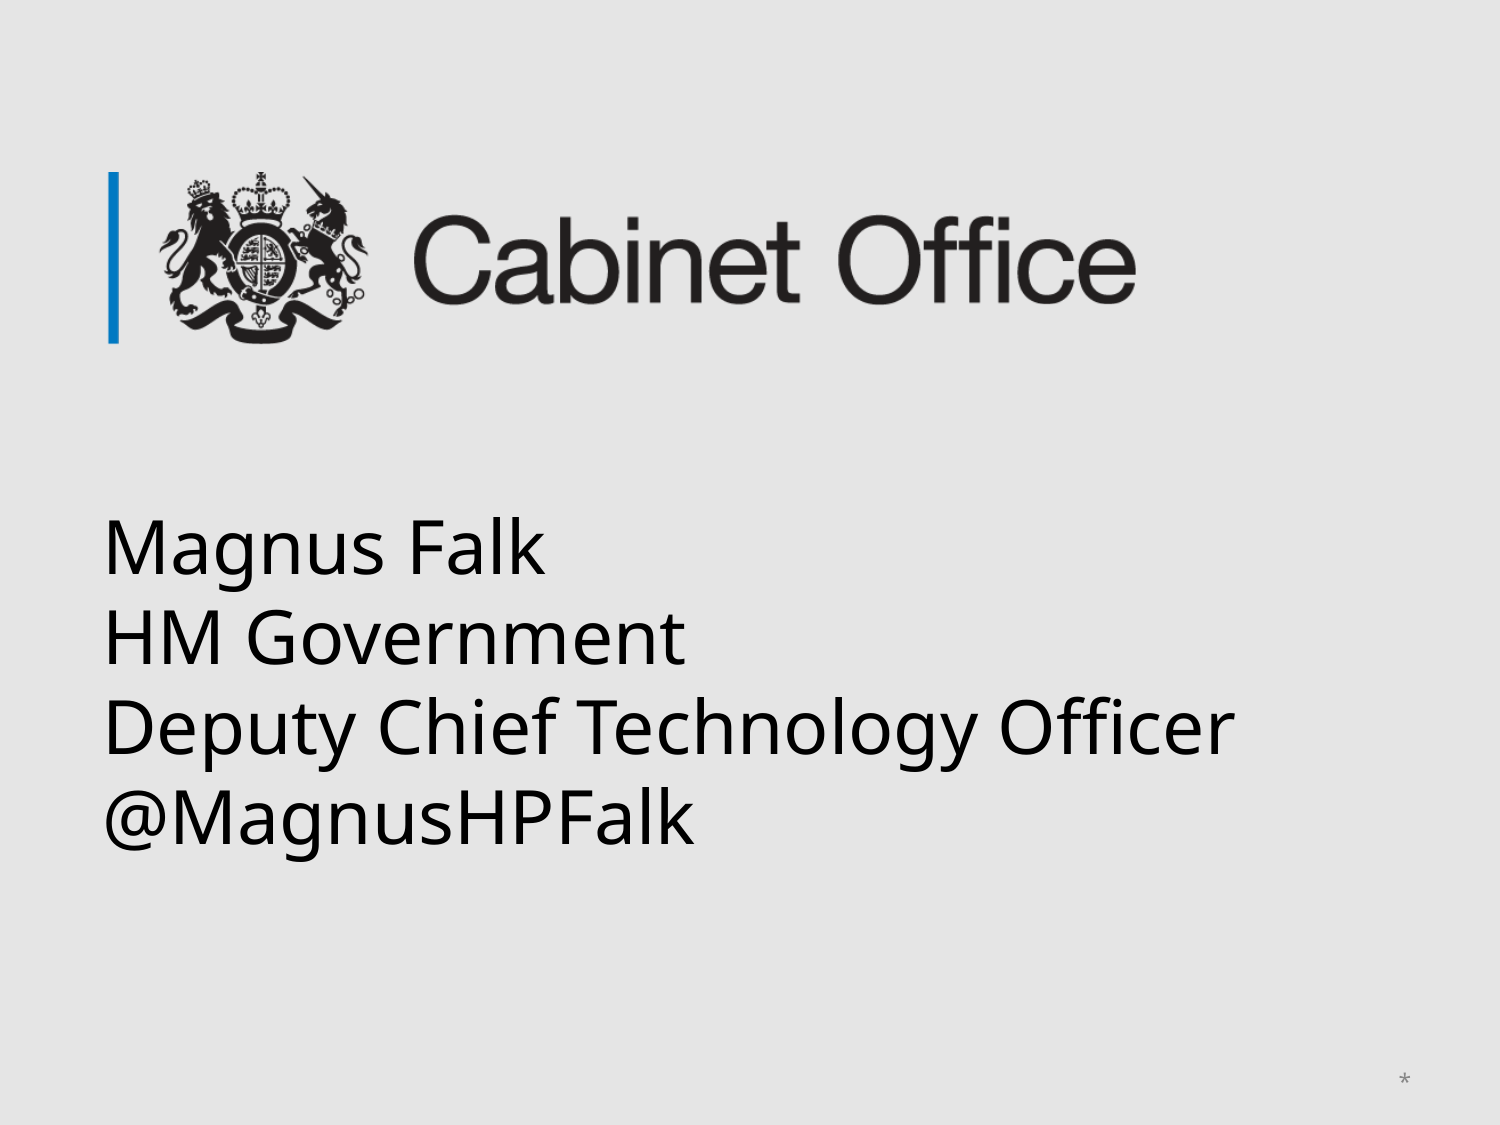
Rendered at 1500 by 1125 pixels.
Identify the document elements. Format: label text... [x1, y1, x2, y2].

title Magnus Falk HM Government Deputy Chief Technology Officer @MagnusHPFalk [95, 429, 1371, 930]
picture [95, 156, 1153, 365]
